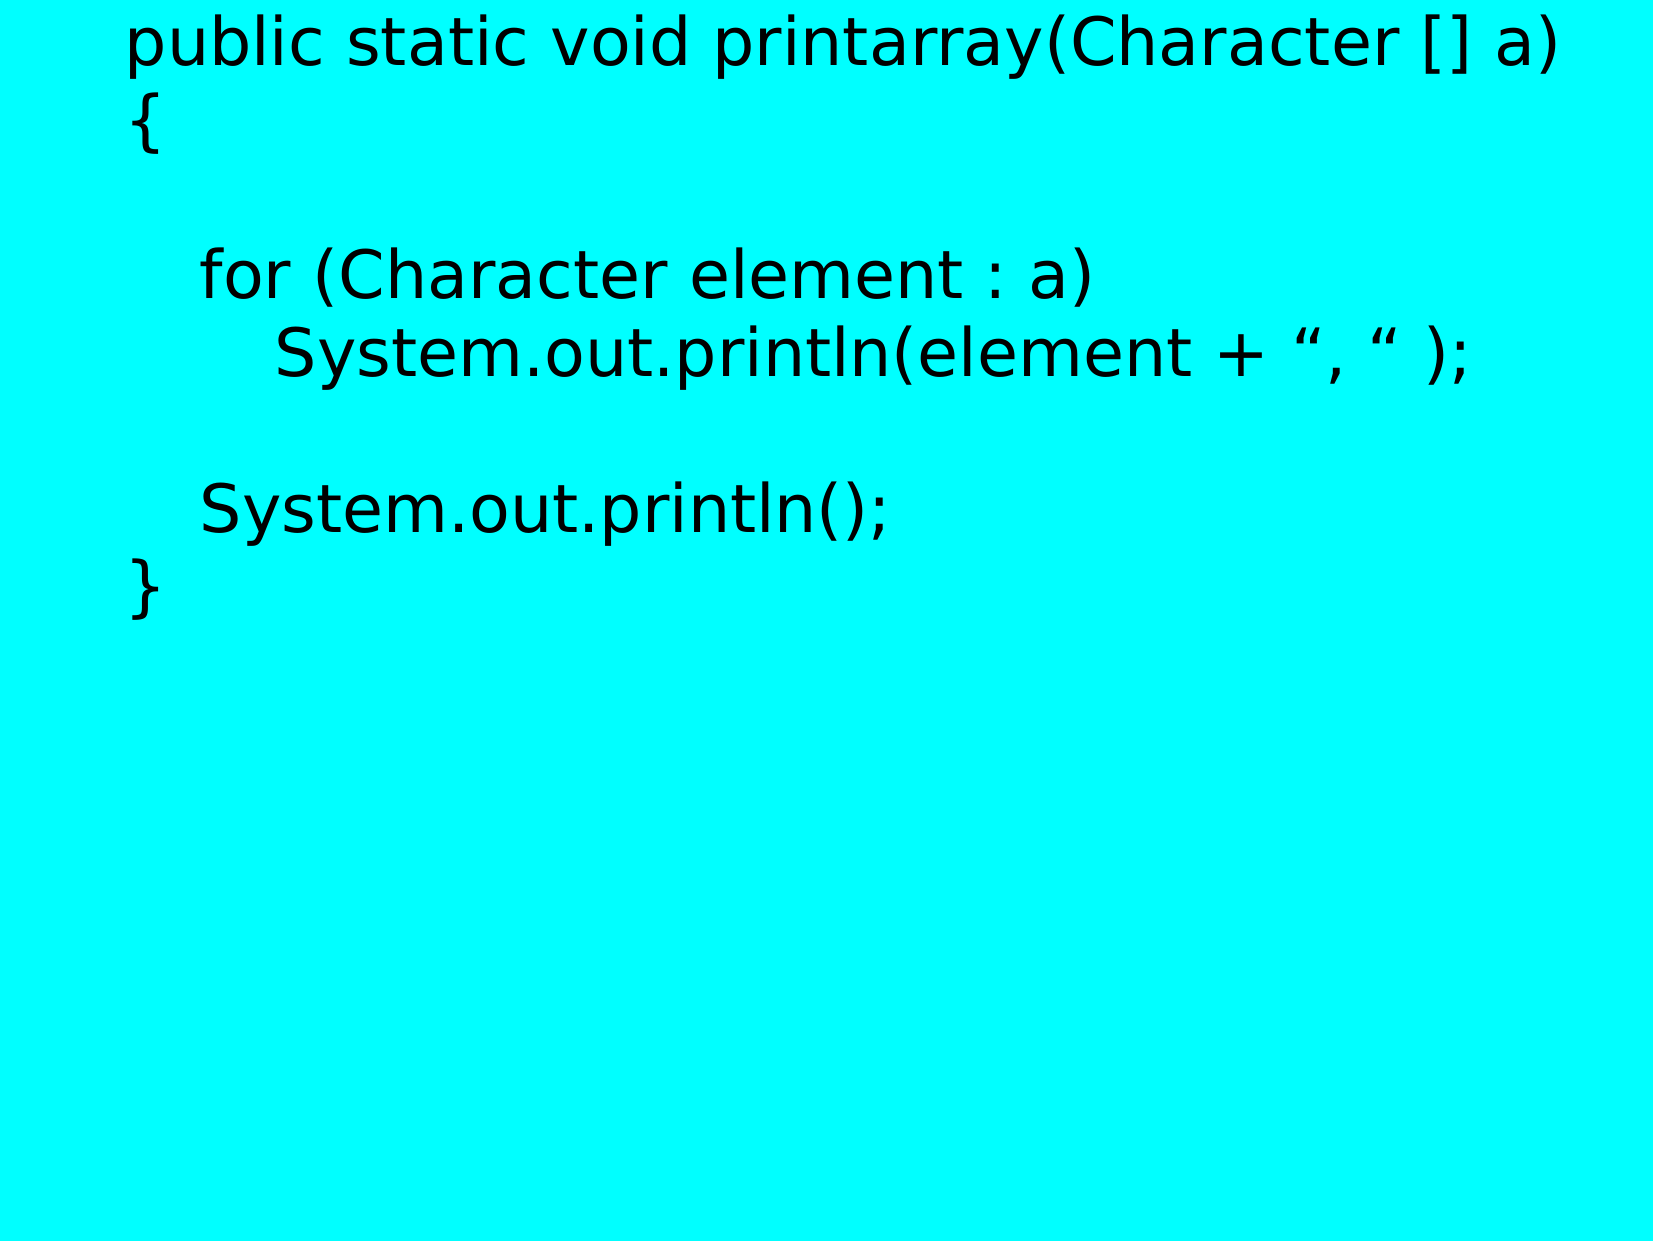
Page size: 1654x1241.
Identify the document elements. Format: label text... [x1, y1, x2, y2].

title public static void printarray(Character [] a) { for (Character element : a) System.out.println(element + “, “ ); System.out.println(); } [124, 3, 1613, 860]
